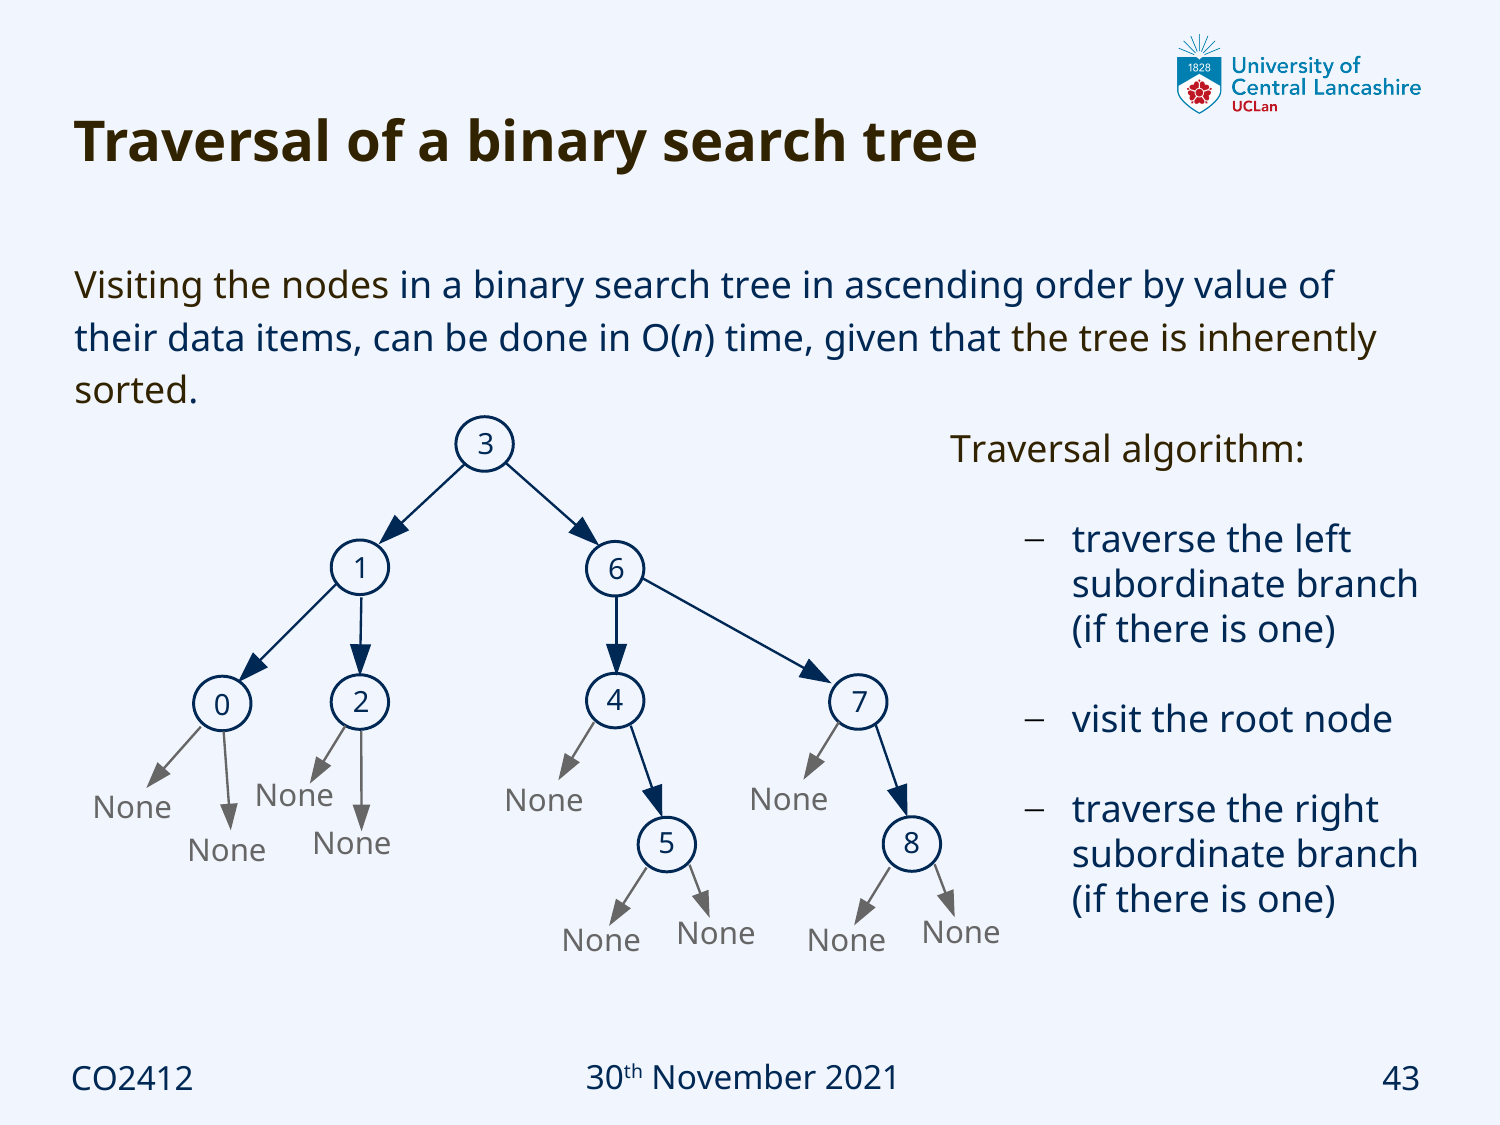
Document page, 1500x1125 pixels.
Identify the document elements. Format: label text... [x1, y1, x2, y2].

text_box 6 [527, 543, 706, 603]
text_box Visiting the nodes in a binary search tree in ascending order by value of their data items, can be done in O(n) time, given that the tree is inherently sorted. [59, 245, 1435, 367]
text_box None [544, 913, 658, 973]
picture [1177, 34, 1421, 54]
text_box None [904, 905, 1018, 966]
text_box 2 [272, 676, 450, 737]
text_box None [75, 780, 189, 841]
text_box None [237, 768, 351, 829]
text_box None [170, 823, 284, 884]
text_box None [789, 912, 903, 973]
text_box 8 [823, 816, 935, 877]
text_box Traversal algorithm: traverse the left subordinate branch (if there is one) visit the root node traverse the right subordinate branch (if there is one) [935, 417, 1442, 928]
text_box None [295, 815, 409, 876]
text_box None [487, 772, 601, 833]
text_box 4 [526, 673, 704, 734]
text_box None [732, 772, 846, 832]
text_box None [659, 905, 773, 966]
title Traversal of a binary search tree [58, 54, 1500, 224]
text_box 0 [133, 679, 311, 740]
text_box 1 [272, 541, 450, 602]
text_box 3 [397, 418, 575, 479]
text_box 5 [578, 817, 756, 878]
text_box 7 [771, 676, 935, 737]
